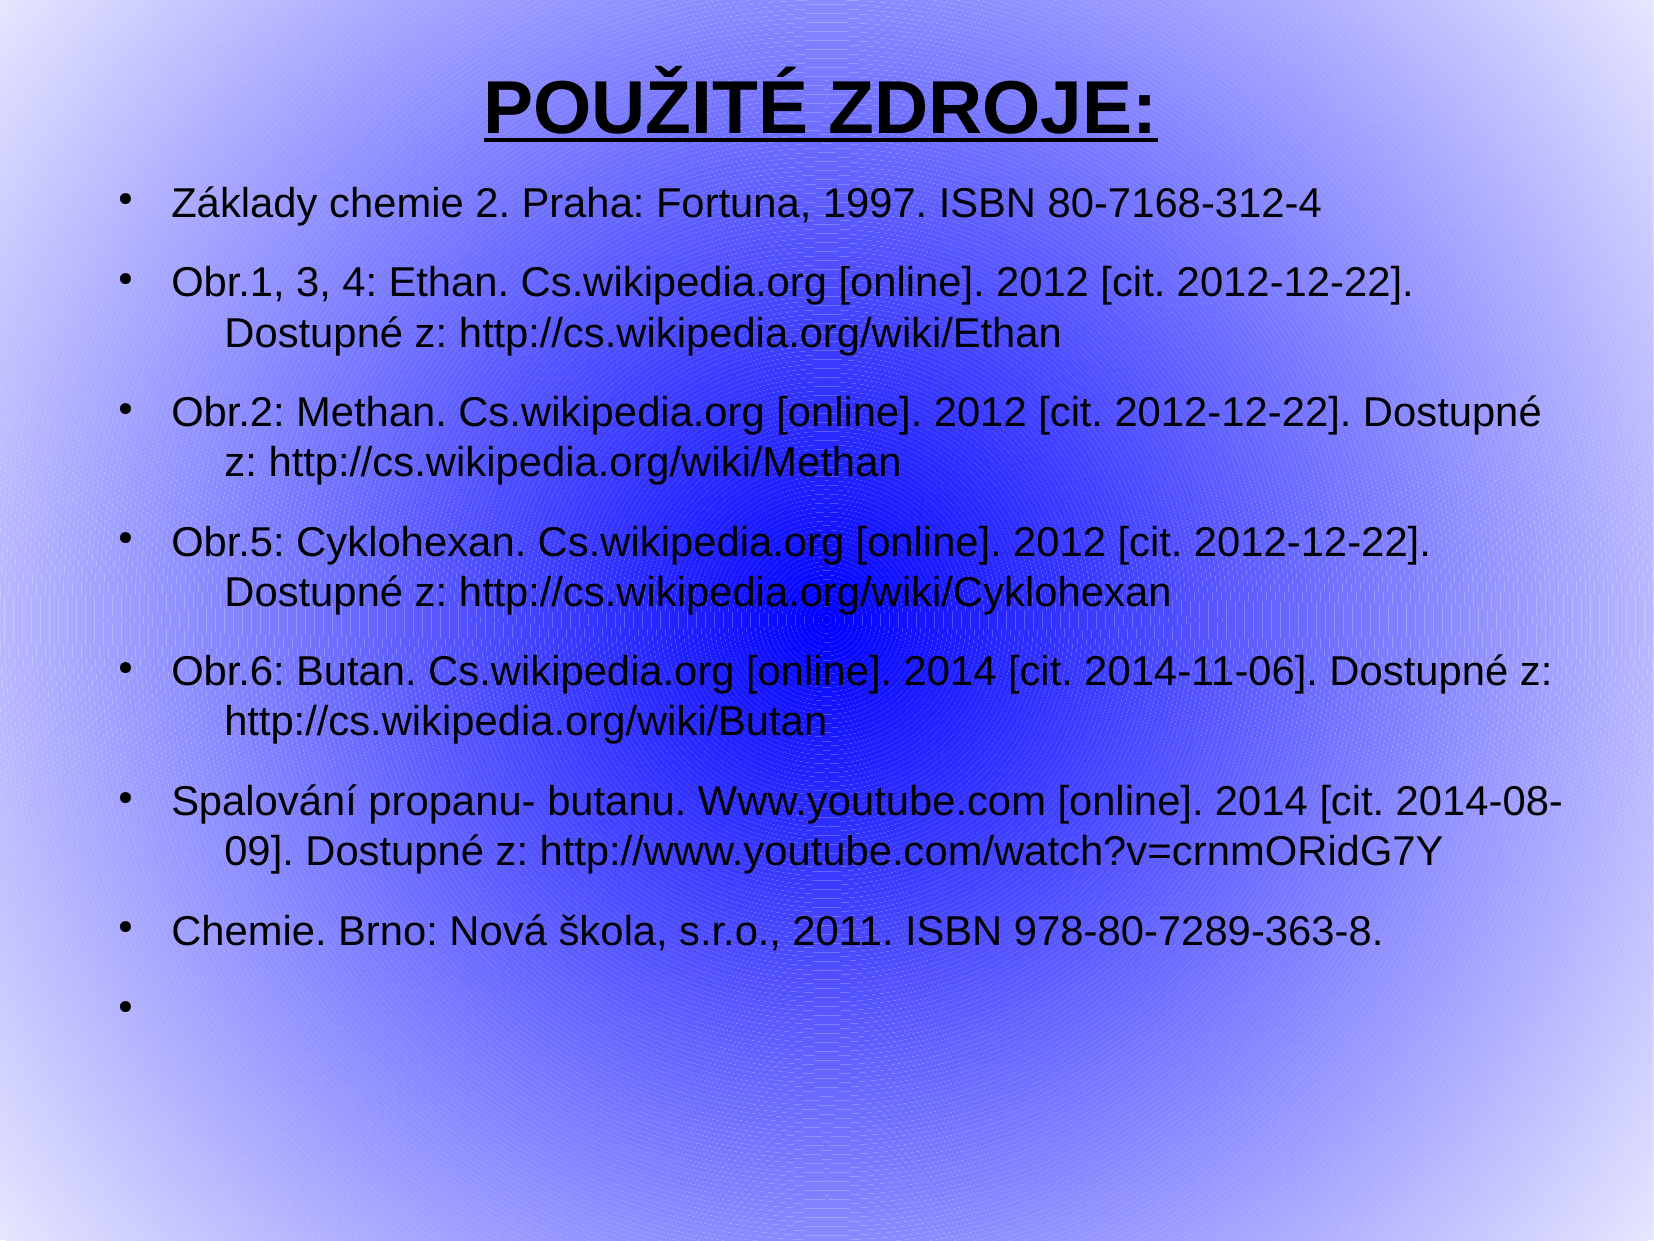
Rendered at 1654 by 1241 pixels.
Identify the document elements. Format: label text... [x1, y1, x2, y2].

list Základy chemie 2. Praha: Fortuna, 1997. ISBN 80-7168-312-4 Obr.1, 3, 4: Ethan. Cs.wikipedia.org [online]. 2012 [cit. 2012-12-22]. Dostupné z: http://cs.wikipedia.org/wiki/Ethan Obr.2: Methan. Cs.wikipedia.org [online]. 2012 [cit. 2012-12-22]. Dostupné z: http://cs.wikipedia.org/wiki/Methan Obr.5: Cyklohexan. Cs.wikipedia.org [online]. 2012 [cit. 2012-12-22]. Dostupné z: http://cs.wikipedia.org/wiki/Cyklohexan Obr.6: Butan. Cs.wikipedia.org [online]. 2014 [cit. 2014-11-06]. Dostupné z: http://cs.wikipedia.org/wiki/Butan Spalování propanu- butanu. Www.youtube.com [online]. 2014 [cit. 2014-08-09]. Dostupné z: http://www.youtube.com/watch?v=crnmORidG7Y Chemie. Brno: Nová škola, s.r.o., 2011. ISBN 978-80-7289-363-8. [82, 175, 1571, 995]
title POUŽITÉ ZDROJE: [76, 0, 1565, 208]
